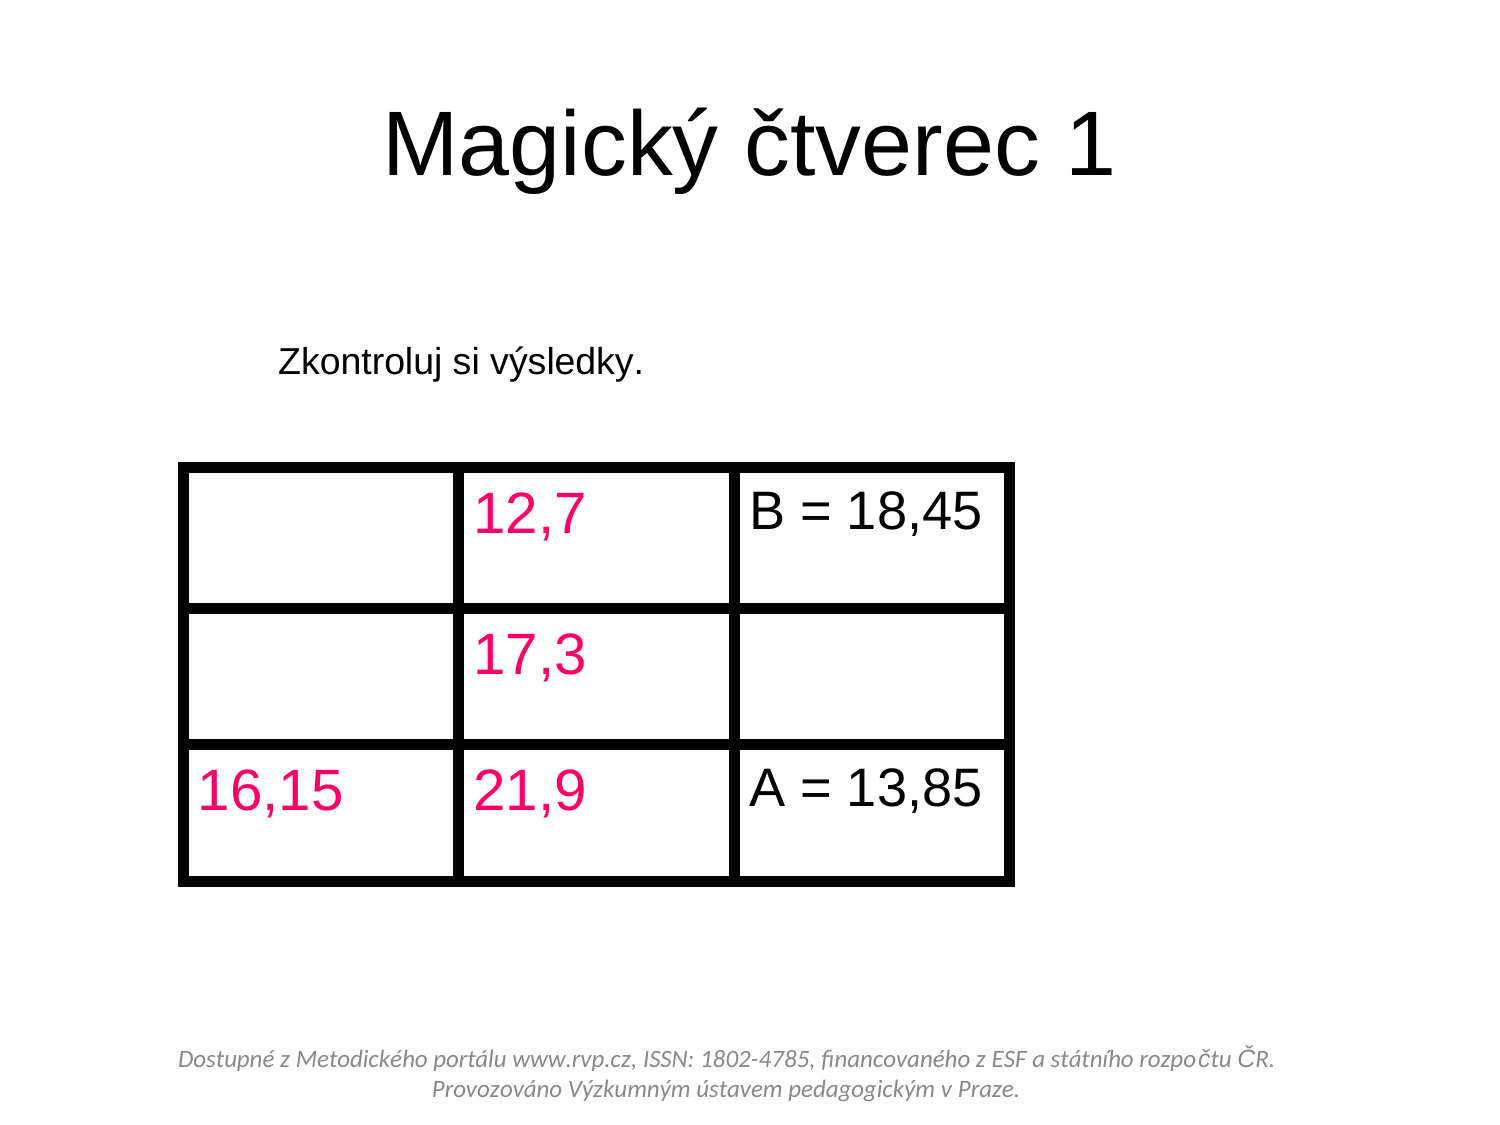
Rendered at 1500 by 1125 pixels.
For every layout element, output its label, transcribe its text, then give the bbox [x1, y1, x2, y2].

table_cell A = 13,85 [740, 750, 1004, 876]
table_header [189, 473, 453, 603]
table_cell [740, 614, 1004, 739]
text_box Zkontroluj si výsledky. [263, 329, 670, 390]
table_header B = 18,45 [740, 473, 1004, 603]
table_cell 21,9 [464, 750, 729, 876]
table_header 12,7 [464, 473, 729, 603]
text_box Dostupné z Metodického portálu www.rvp.cz, ISSN: 1802-4785, financovaného z ESF a státního rozpočtu ČR. Provozováno Výzkumným ústavem pedagogickým v Praze. [105, 1042, 1348, 1103]
table_cell 17,3 [464, 614, 729, 739]
table_cell 16,15 [189, 750, 453, 876]
table_cell [189, 614, 453, 739]
text_box Magický čtverec 1 [75, 45, 1426, 233]
